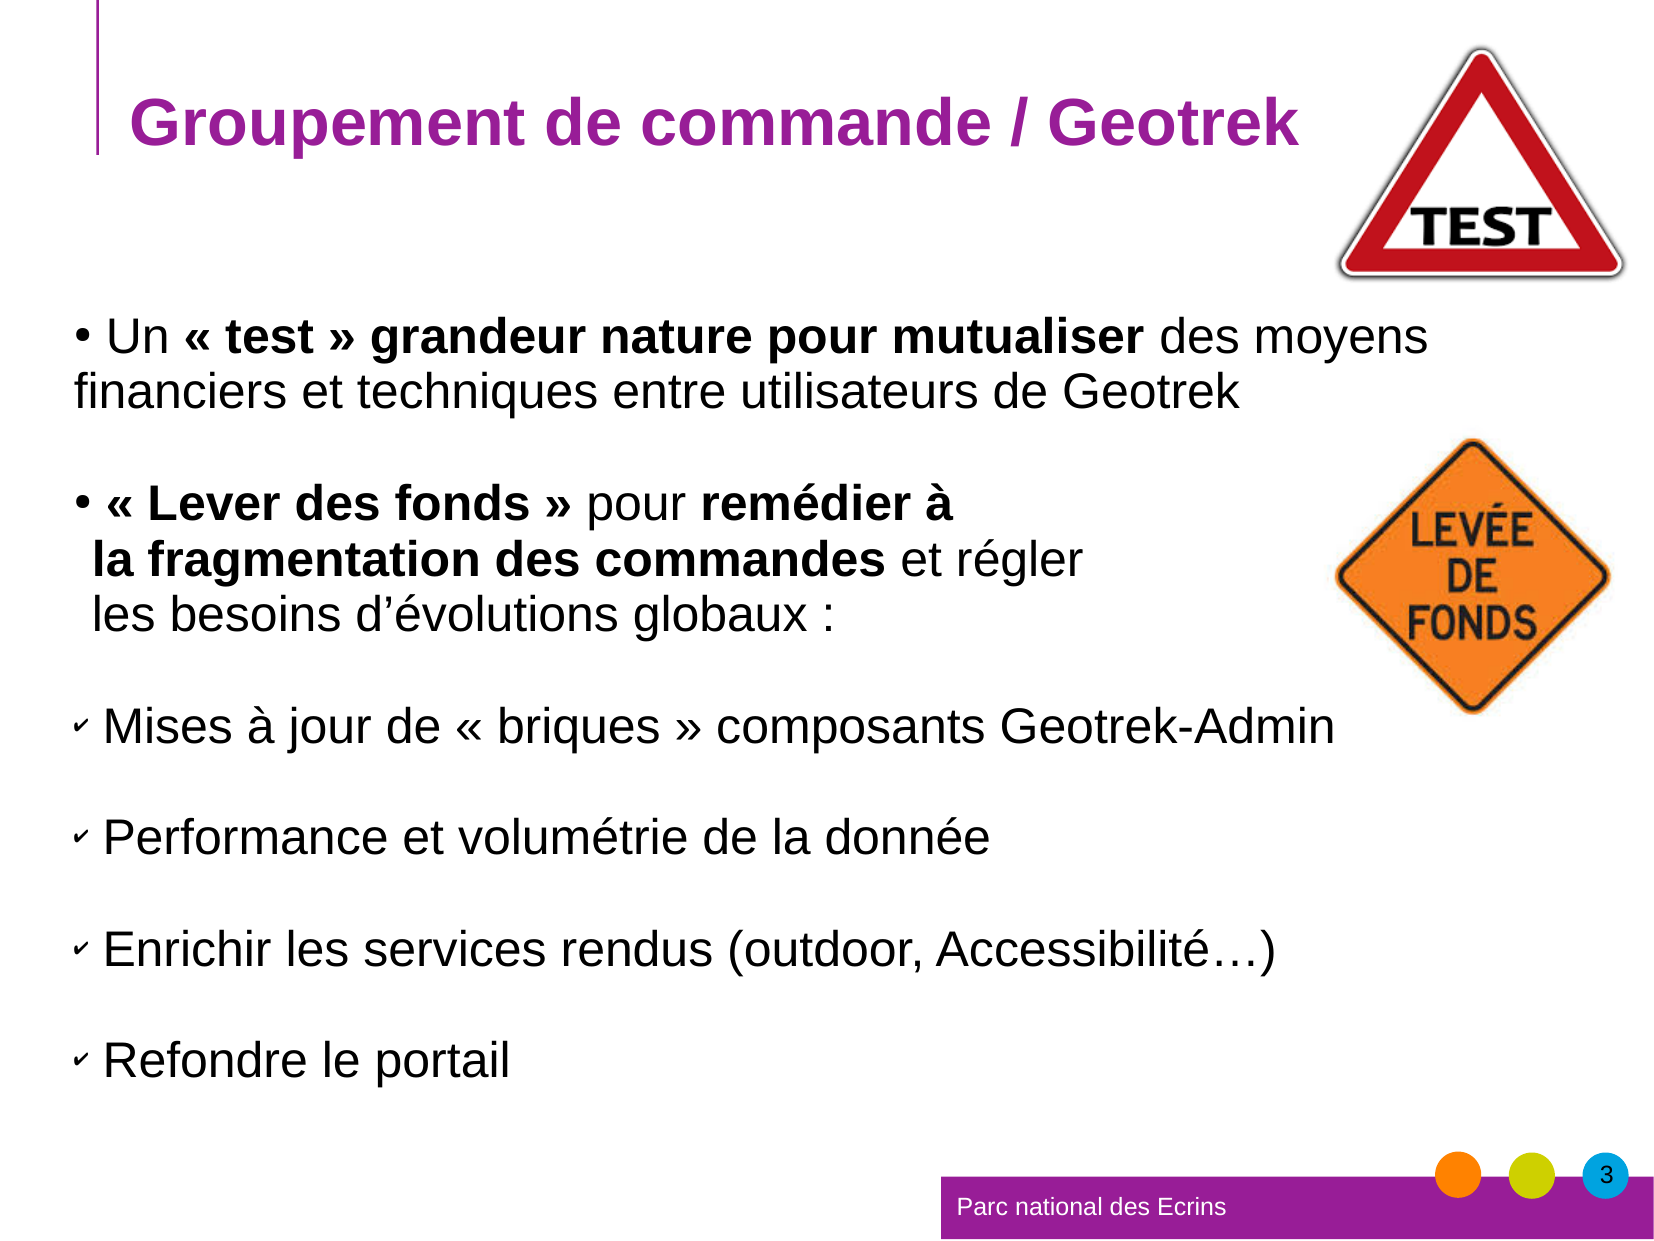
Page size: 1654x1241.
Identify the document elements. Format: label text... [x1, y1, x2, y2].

text_box Un « test » grandeur nature pour mutualiser des moyens financiers et techniques entre utilisateurs de Geotrek « Lever des fonds » pour remédier à la fragmentation des commandes et régler les besoins d’évolutions globaux : Mises à jour de « briques » composants Geotrek-Admin Performance et volumétrie de la donnée Enrichir les services rendus (outdoor, Accessibilité…) Refondre le portail [59, 244, 1542, 1208]
picture [1542, 401, 1654, 756]
picture [1328, 29, 1629, 292]
title Groupement de commande / Geotrek [129, 11, 1619, 160]
